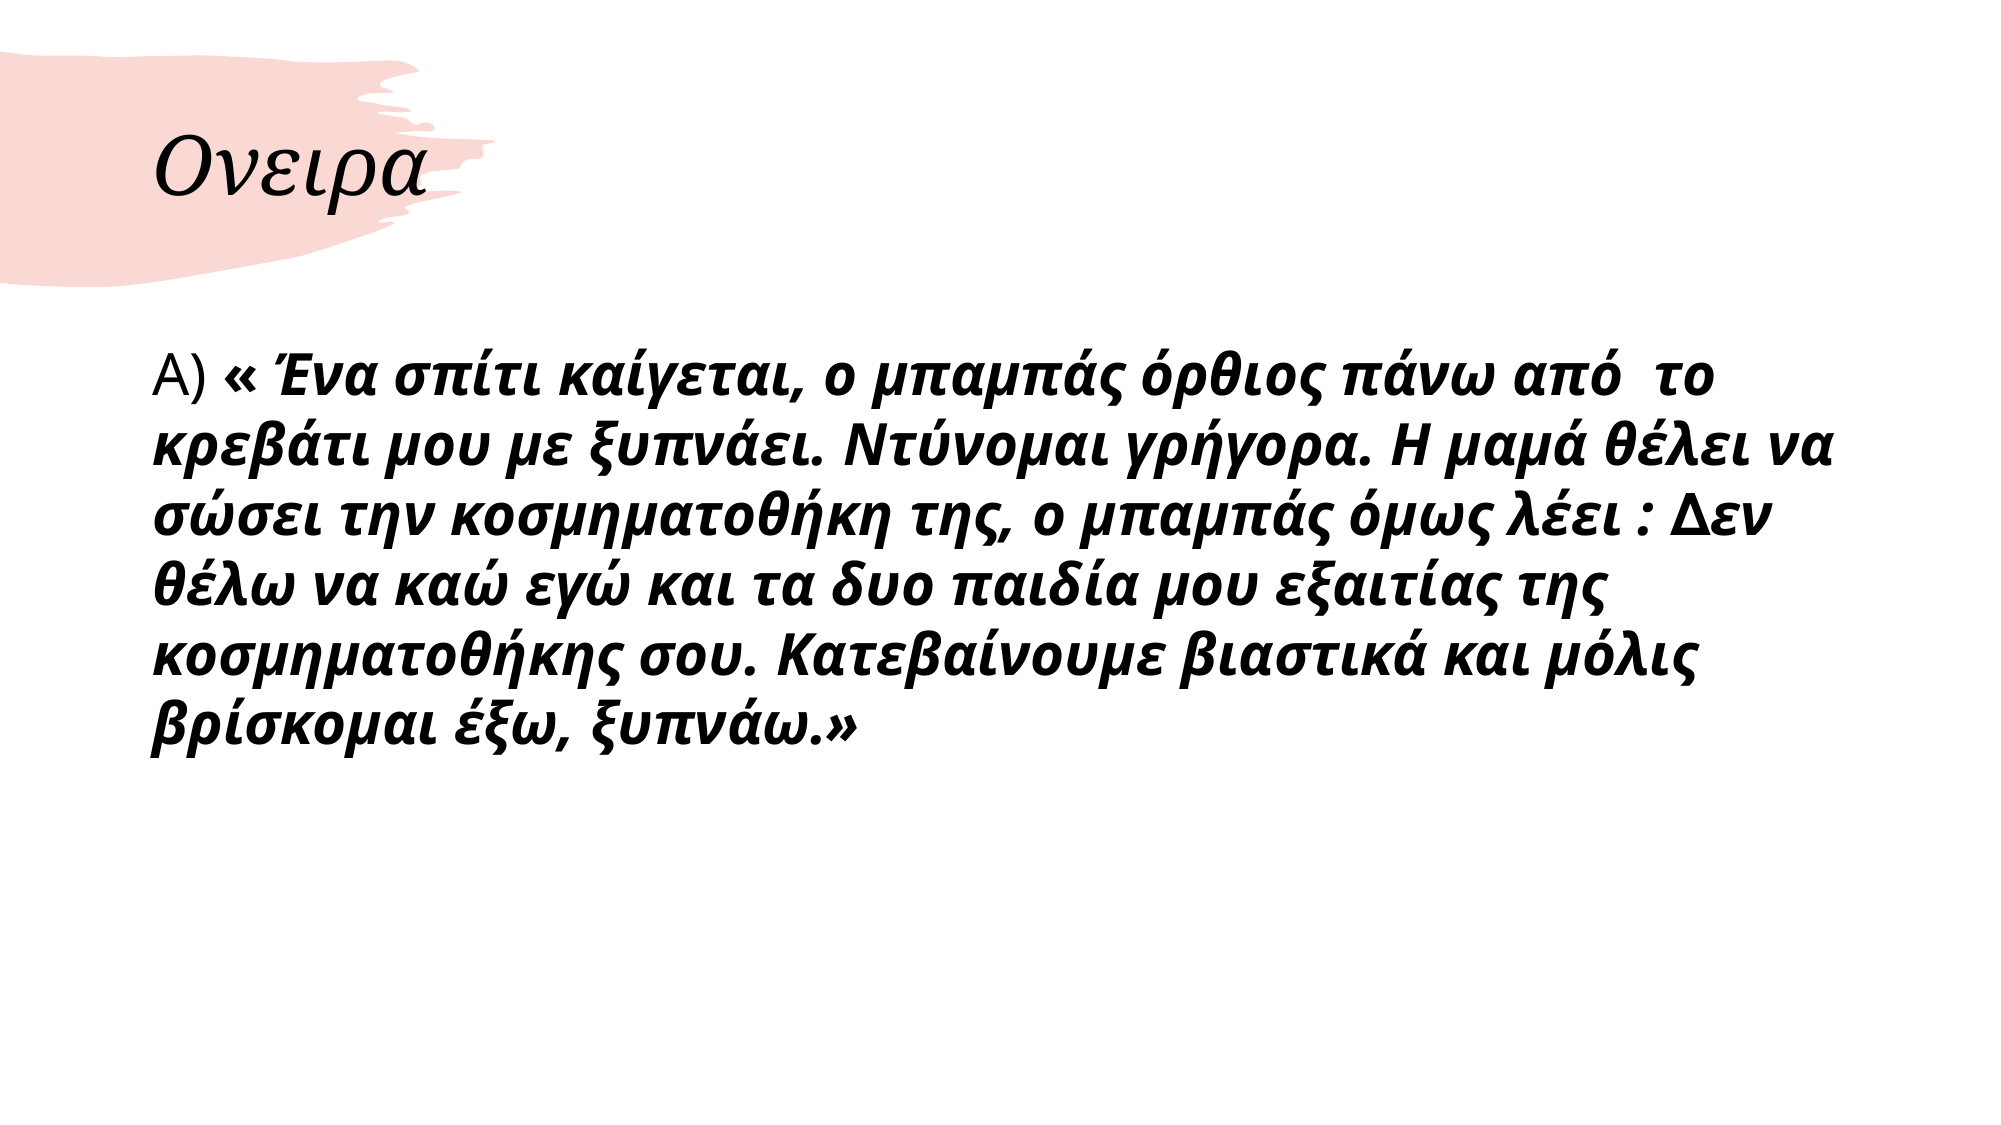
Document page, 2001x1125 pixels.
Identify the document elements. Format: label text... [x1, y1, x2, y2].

list Α) « Ένα σπίτι καίγεται, ο µπαµπάς όρθιος πάνω από το κρεβάτι µου µε ξυπνάει. Ντύνοµαι γρήγορα. Η µαµά θέλει να σώσει την κοσµηµατοθήκη της, ο µπαµπάς όµως λέει : ∆εν θέλω να καώ εγώ και τα δυο παιδία µου εξαιτίας της κοσµηµατοθήκης σου. Κατεβαίνουµε βιαστικά και µόλις βρίσκοµαι έξω, ξυπνάω.» [137, 329, 1863, 1013]
title Ονειρα [137, 59, 1863, 278]
